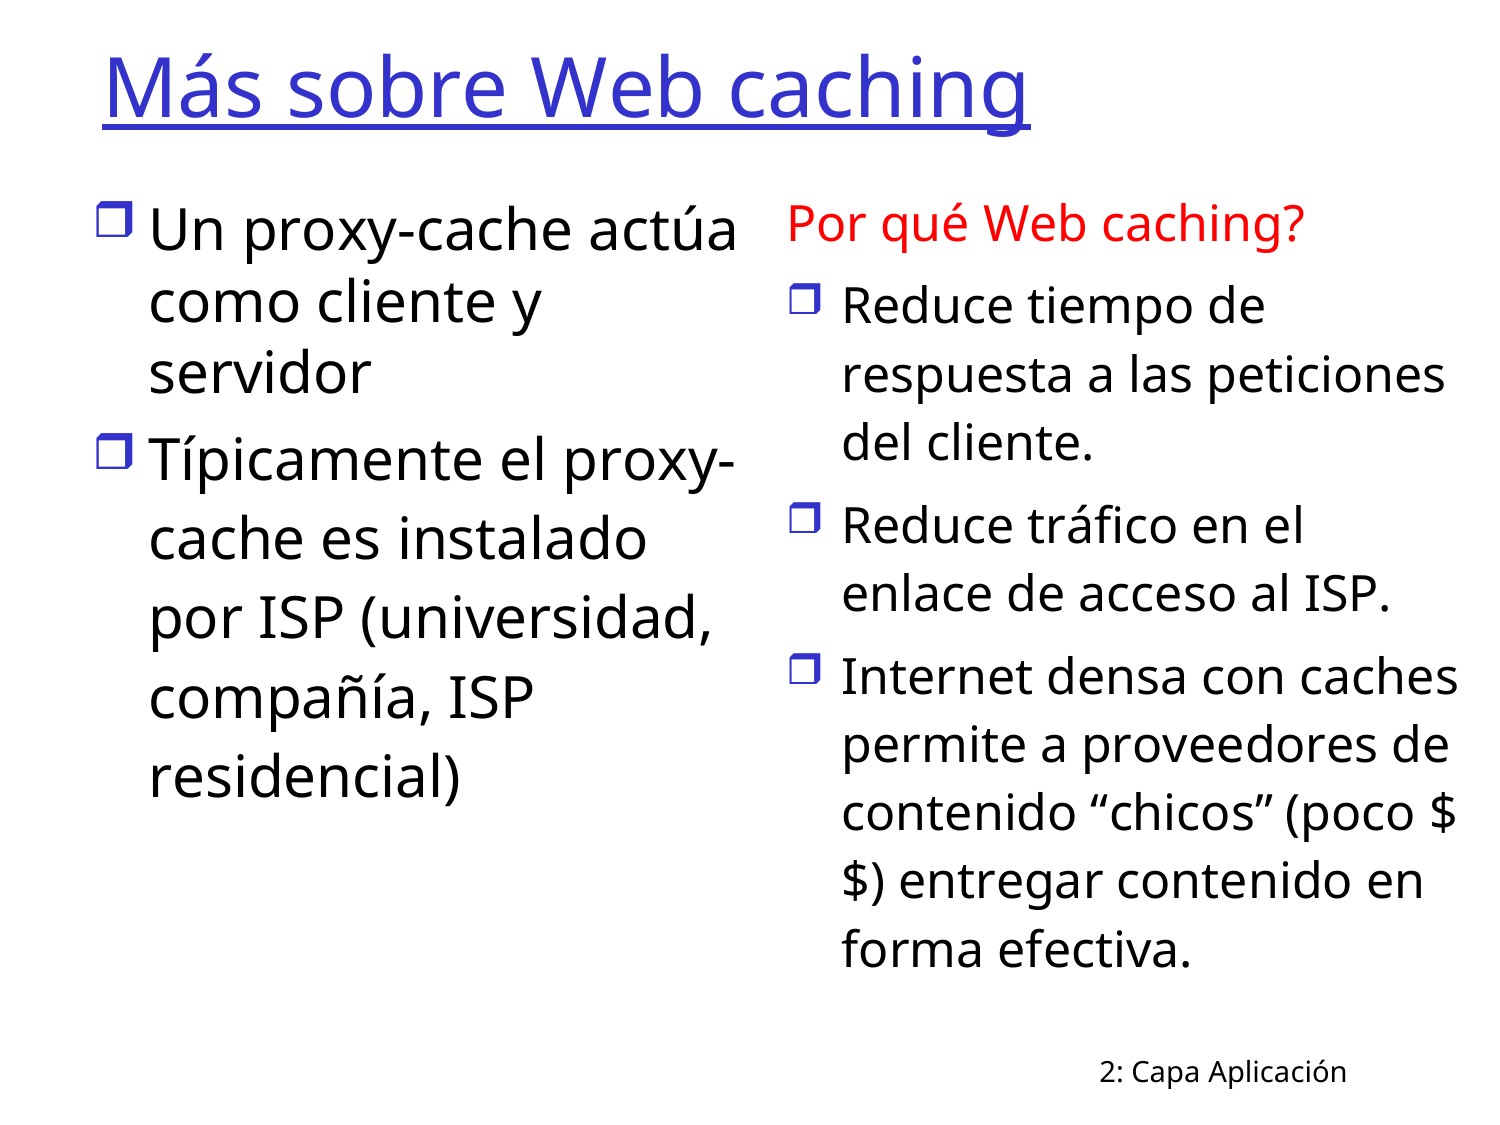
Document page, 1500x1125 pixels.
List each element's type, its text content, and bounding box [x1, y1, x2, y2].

title Más sobre Web caching [87, 23, 1463, 150]
list Por qué Web caching? Reduce tiempo de respuesta a las peticiones del cliente. Reduce tráfico en el enlace de acceso al ISP. Internet densa con caches permite a proveedores de contenido “chicos” (poco $$) entregar contenido en forma efectiva. [785, 187, 1464, 836]
list Un proxy-cache actúa como cliente y servidor Típicamente el proxy-cache es instalado por ISP (universidad, compañía, ISP residencial) [77, 186, 755, 1049]
